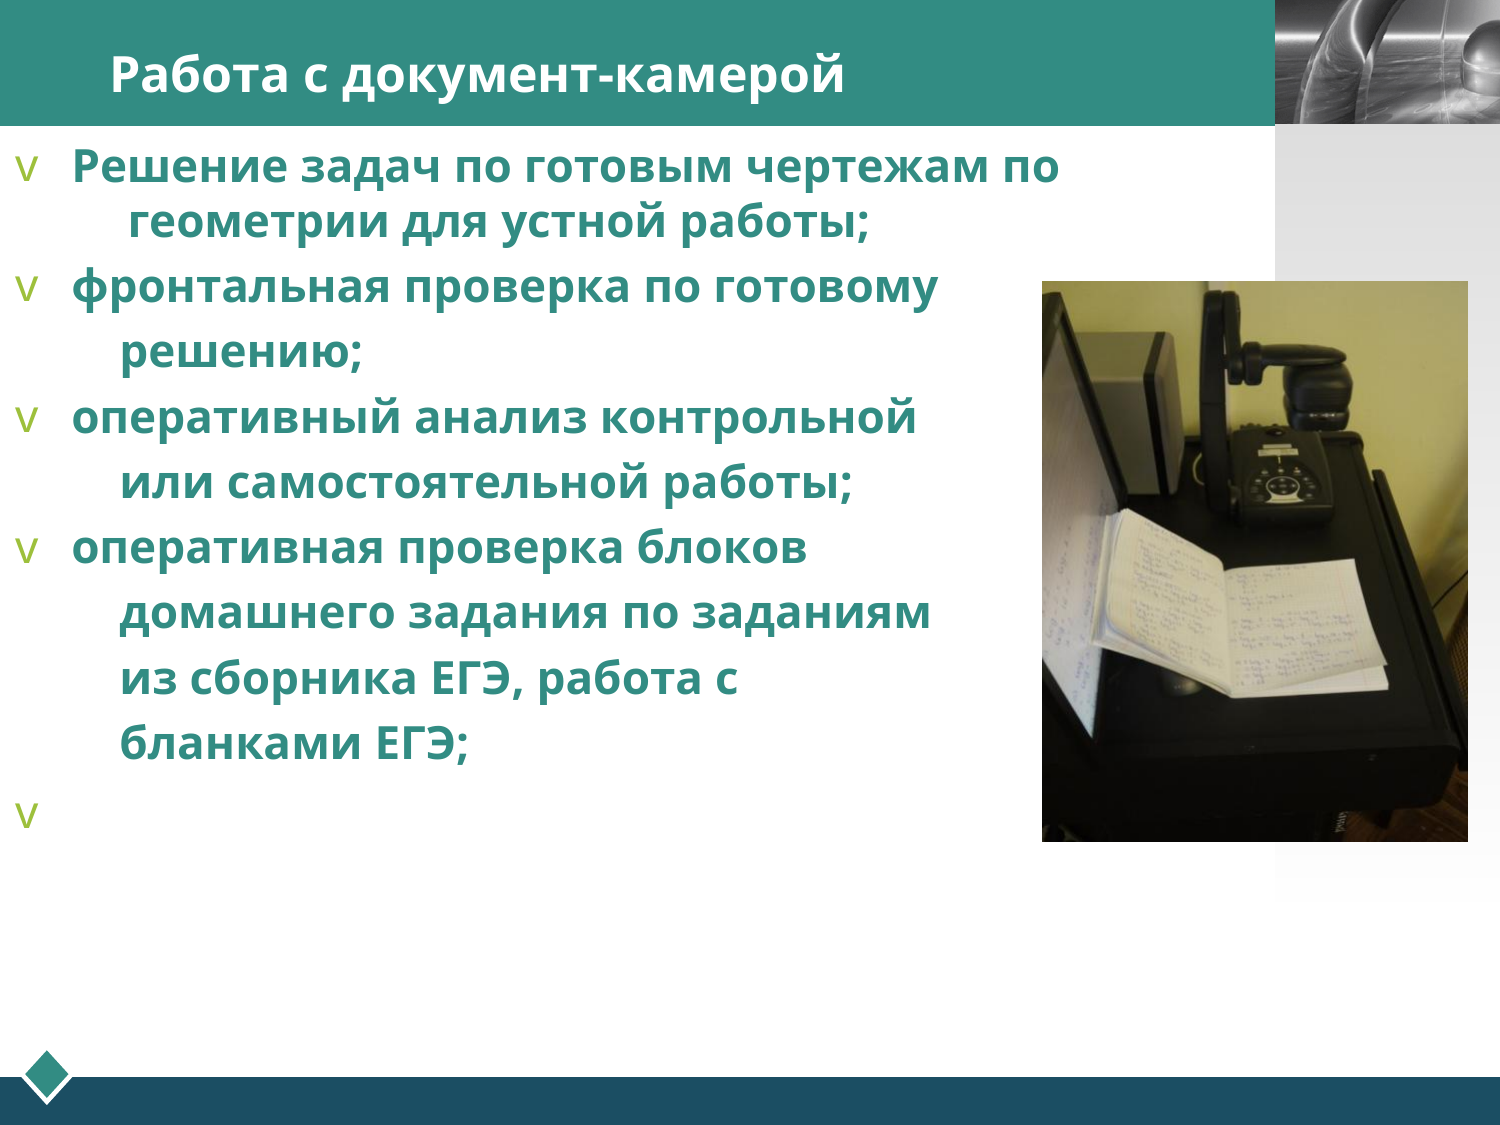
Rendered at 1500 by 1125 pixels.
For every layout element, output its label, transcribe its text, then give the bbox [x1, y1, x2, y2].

picture [1042, 281, 1468, 842]
list Решение задач по готовым чертежам по геометрии для устной работы; фронтальная проверка по готовому решению; оперативный анализ контрольной или самостоятельной работы; оперативная проверка блоков домашнего задания по заданиям из сборника ЕГЭ, работа с бланками ЕГЭ; [0, 128, 1351, 990]
title Работа с документ-камерой [70, 35, 1421, 140]
